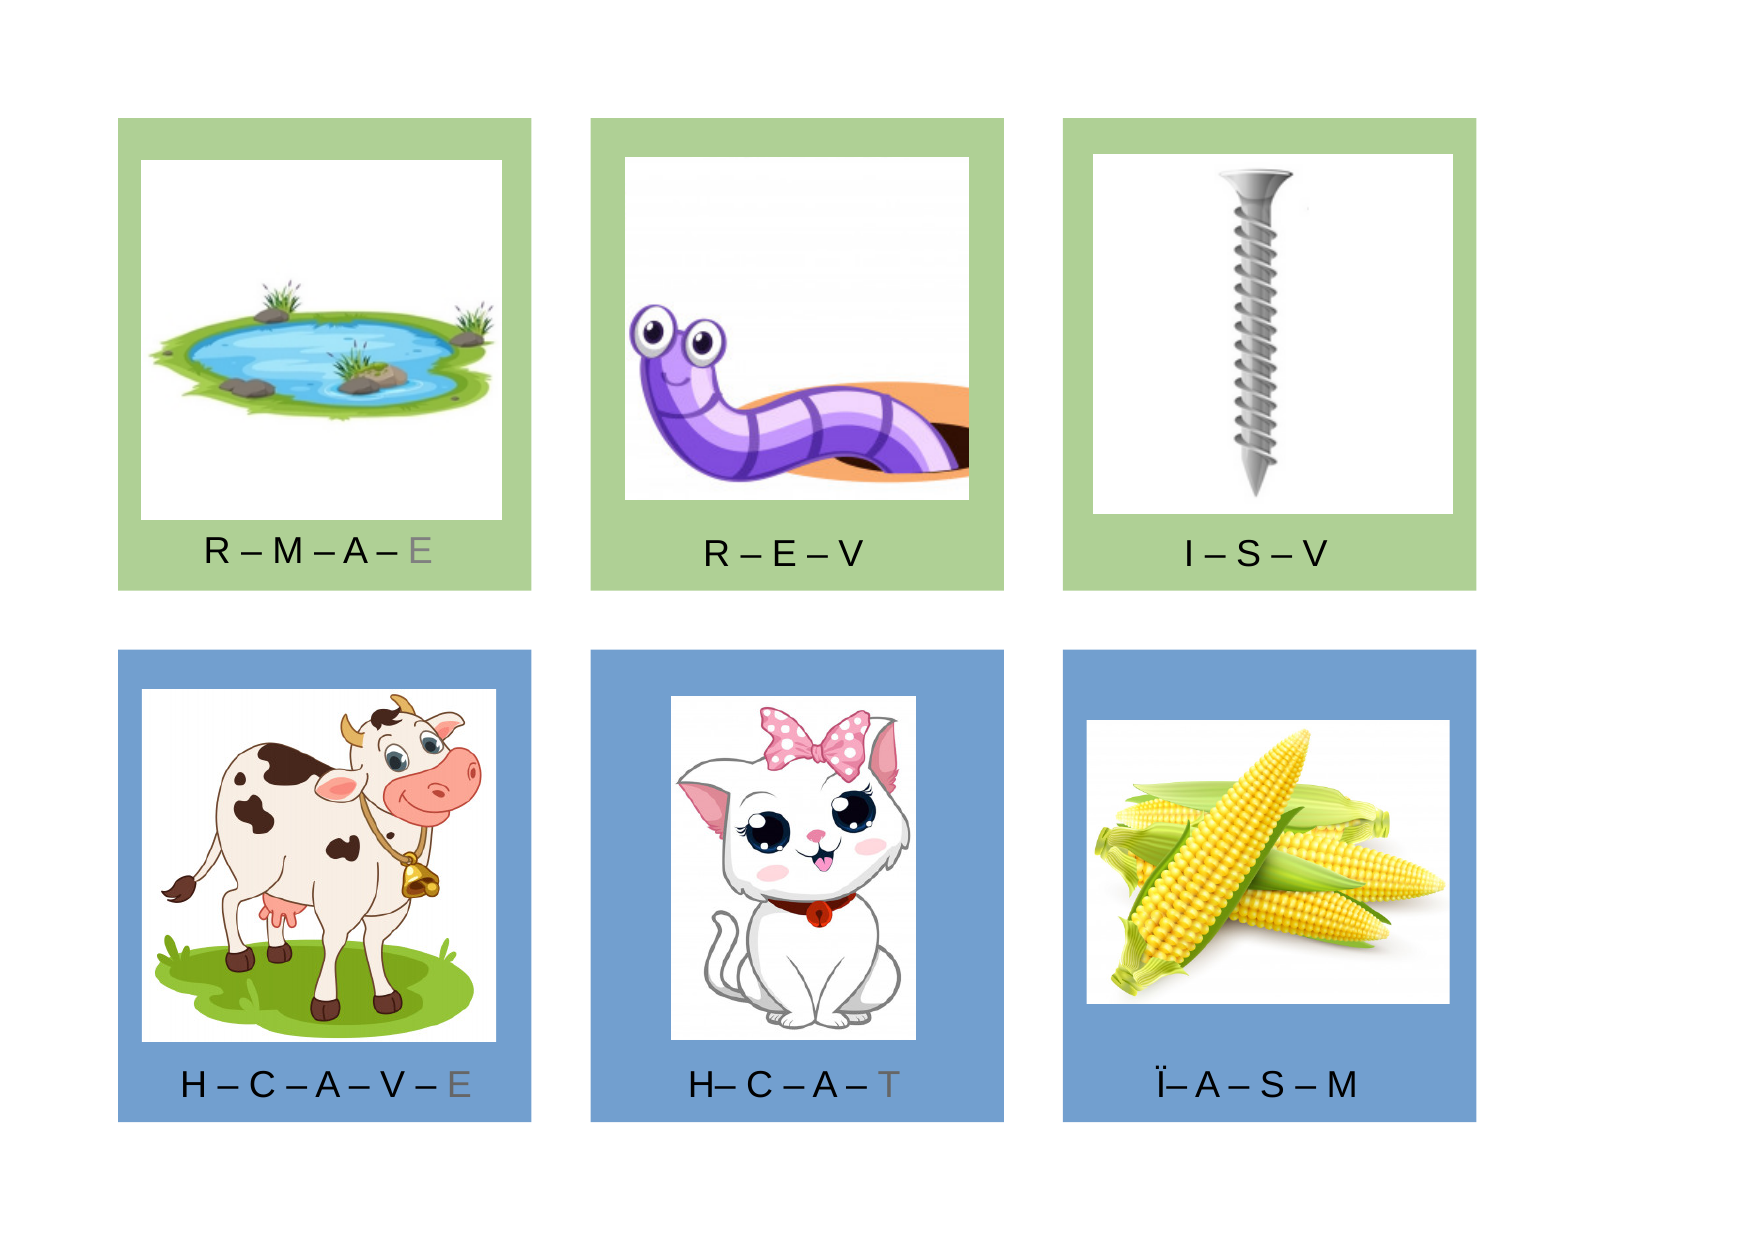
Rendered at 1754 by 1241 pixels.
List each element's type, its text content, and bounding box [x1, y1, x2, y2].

text_box I – S – V [1169, 524, 1368, 582]
text_box [1062, 118, 1477, 591]
text_box [590, 649, 1004, 1123]
picture [1086, 720, 1450, 1004]
text_box H– C – A – T [673, 1056, 926, 1113]
text_box [118, 118, 532, 591]
text_box [118, 649, 532, 1123]
picture [625, 157, 969, 500]
text_box Ï– A – S – M [1141, 1056, 1384, 1113]
picture [671, 696, 916, 1040]
text_box [590, 118, 1004, 591]
text_box [1062, 649, 1477, 1123]
text_box H – C – A – V – E [165, 1056, 498, 1113]
picture [1093, 154, 1453, 514]
picture [141, 689, 497, 1042]
picture [141, 160, 502, 520]
text_box R – E – V [688, 524, 888, 582]
text_box R – M – A – E [188, 521, 459, 579]
